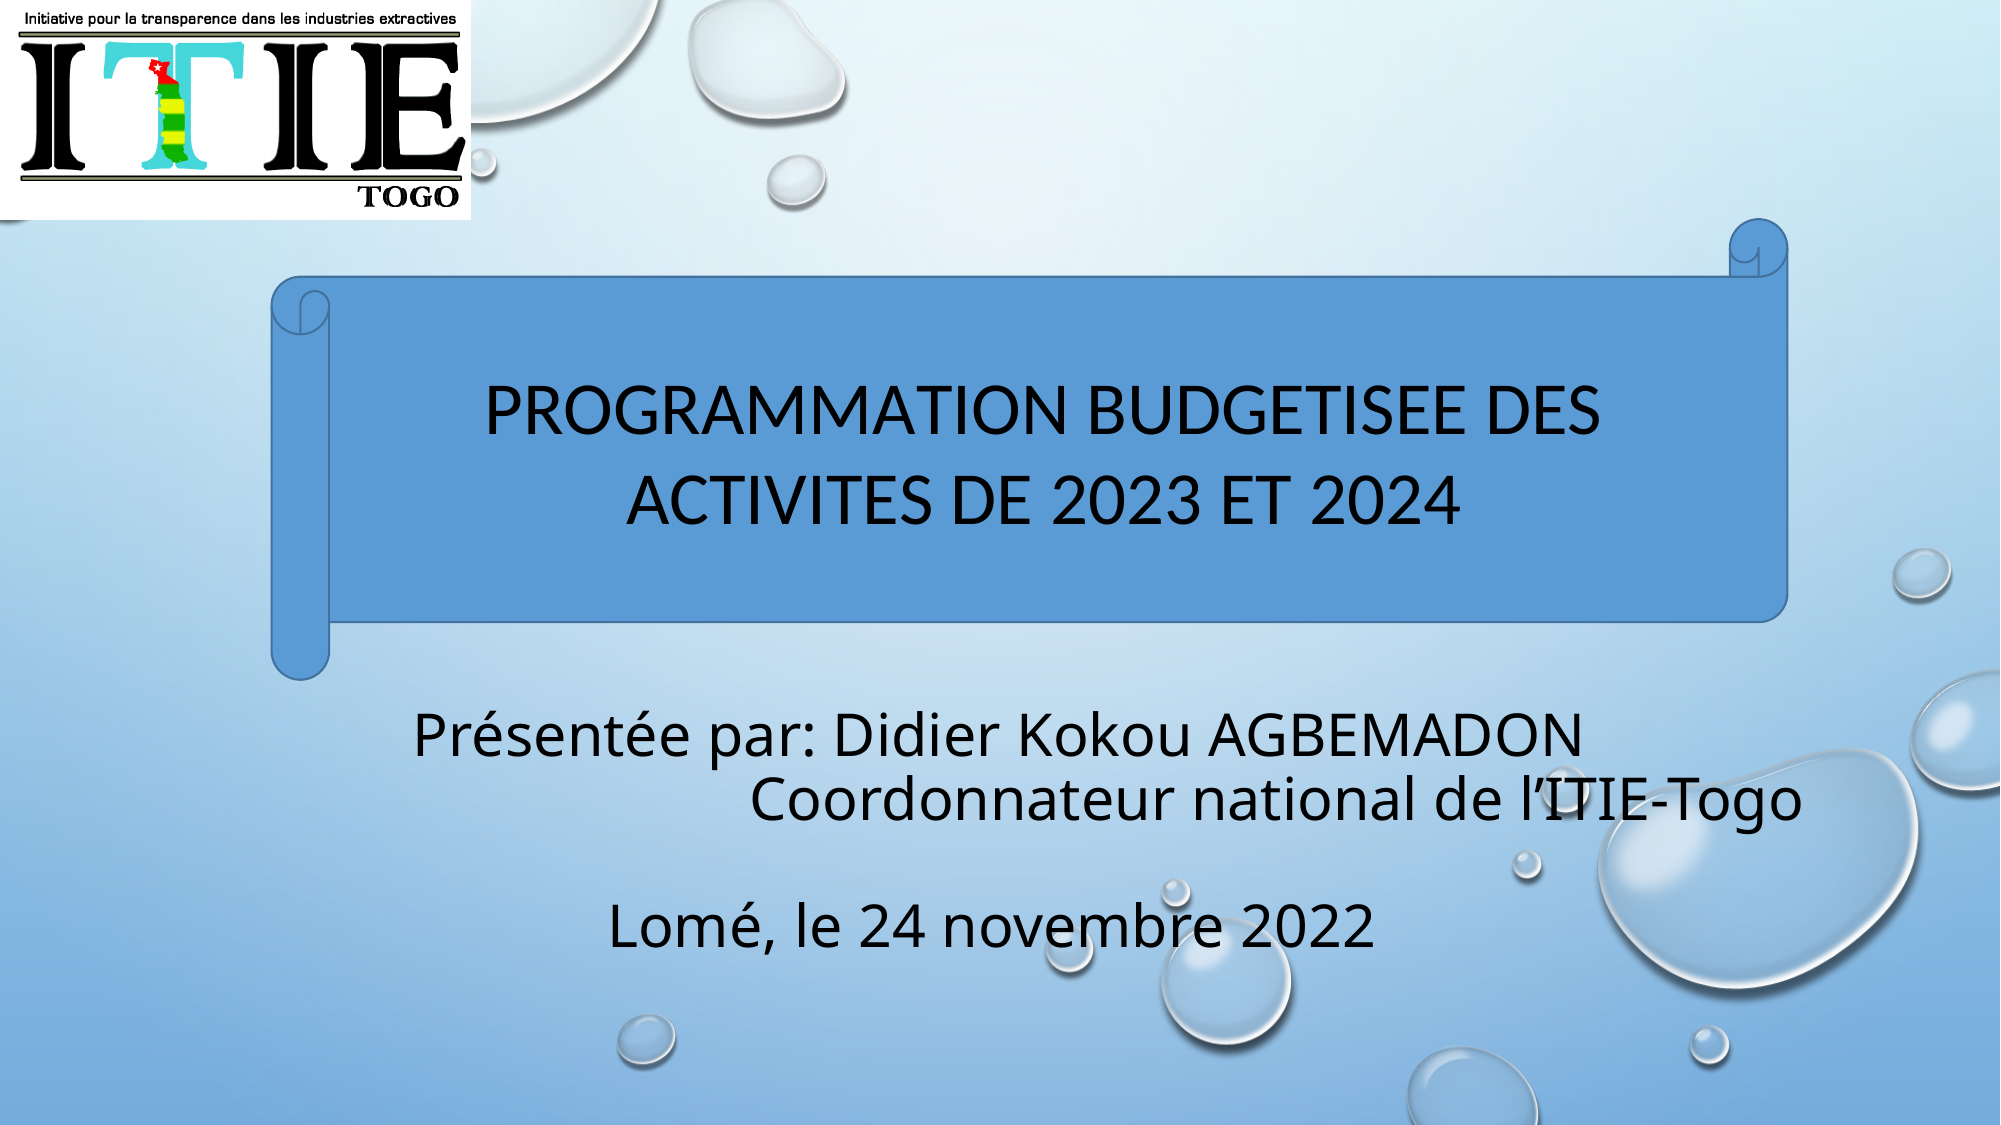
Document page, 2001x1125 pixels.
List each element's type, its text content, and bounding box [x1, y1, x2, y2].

picture [0, 0, 471, 220]
text_box PROGRAMMATION BUDGETISEE DES ACTIVITES DE 2023 ET 2024 [271, 219, 1788, 675]
title Présentée par: Didier Kokou AGBEMADON Coordonnateur national de l’ITIE-Togo Lomé, le 24 novembre 2022 [174, 675, 1825, 969]
